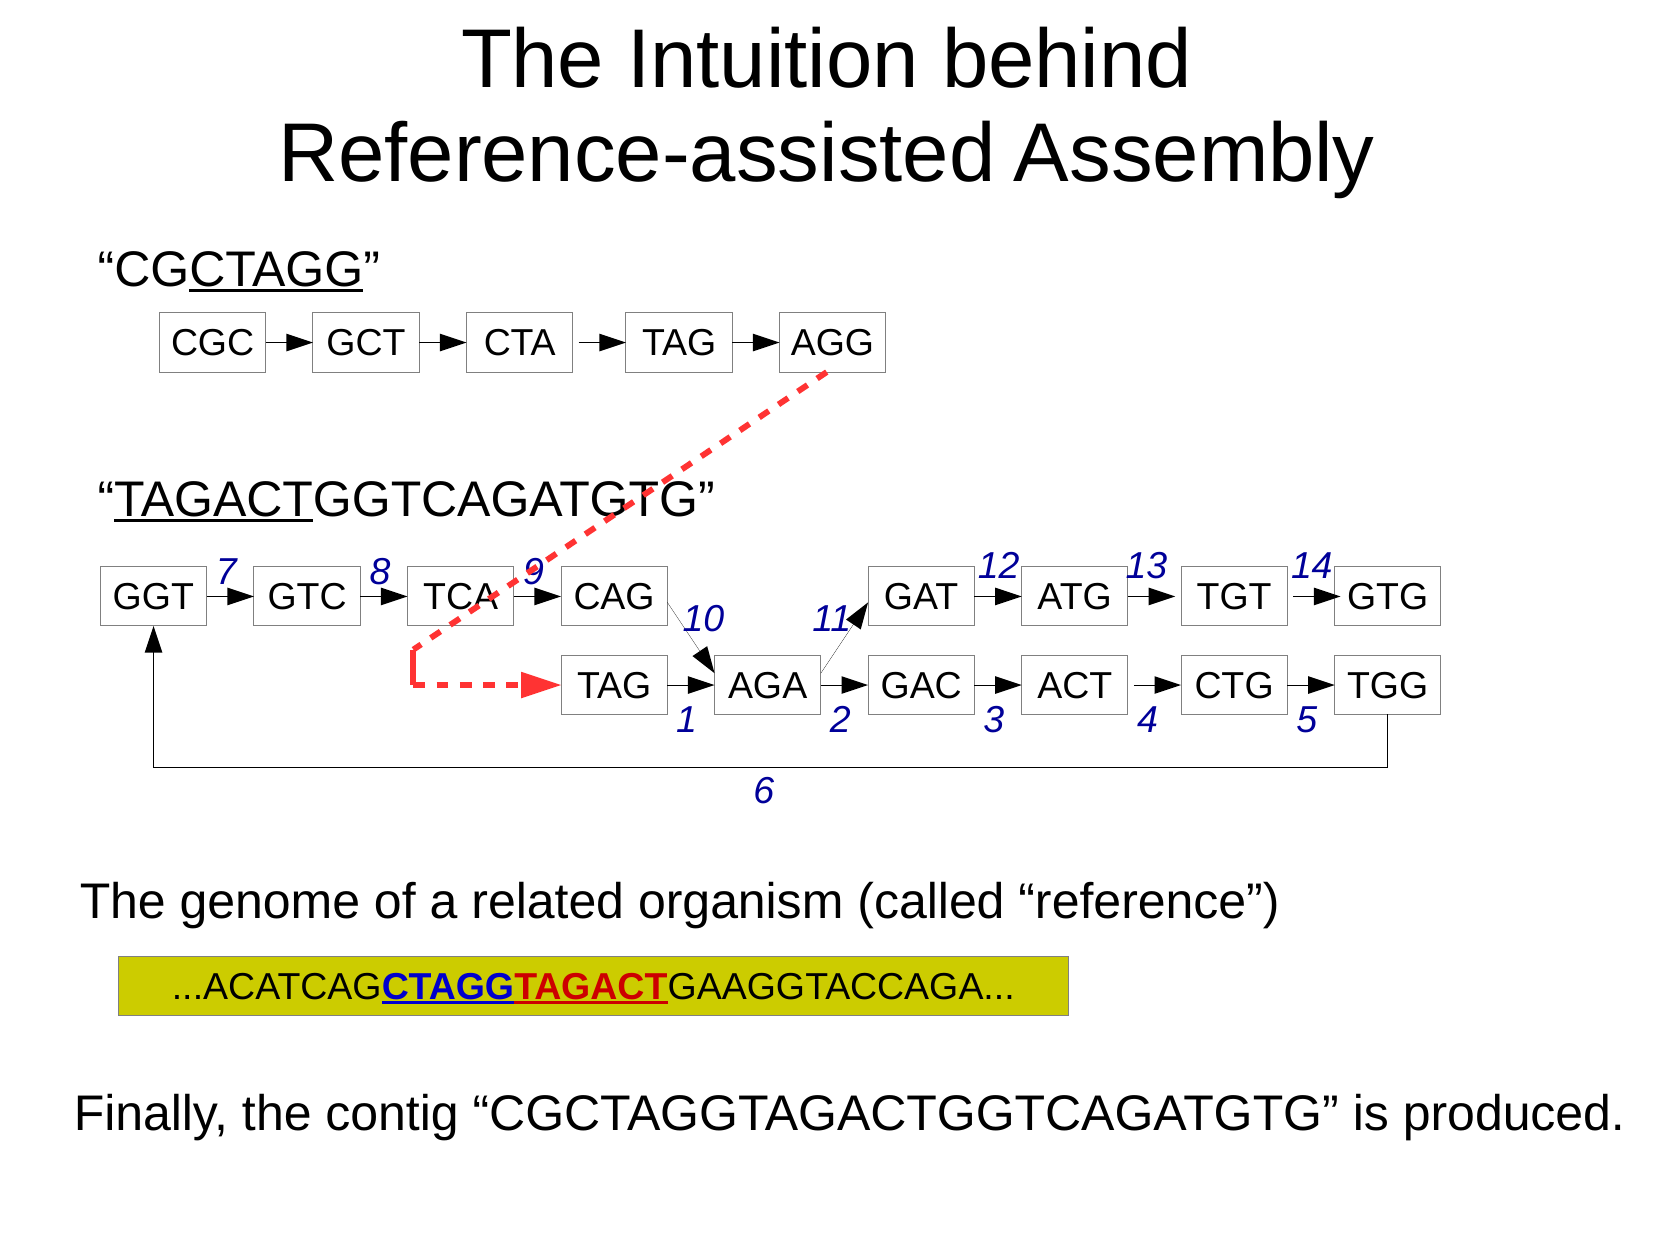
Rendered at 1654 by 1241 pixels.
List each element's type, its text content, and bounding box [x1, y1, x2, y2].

text_box ...ACATCAGCTAGGTAGACTGAAGGTACCAGA... [118, 956, 1069, 1016]
text_box CGC [159, 312, 266, 373]
text_box 8 [354, 543, 406, 600]
text_box 10 [667, 590, 740, 648]
text_box GTG [1334, 566, 1441, 626]
text_box 14 [1276, 537, 1348, 594]
text_box TCA [407, 566, 514, 626]
text_box CTA [466, 312, 573, 373]
text_box 12 [963, 537, 1035, 594]
text_box TAG [625, 312, 733, 373]
text_box 6 [738, 761, 789, 819]
text_box TGT [1181, 566, 1288, 626]
text_box GAT [868, 566, 975, 626]
text_box CAG [561, 566, 668, 626]
text_box 1 [661, 690, 712, 748]
text_box Finally, the contig “CGCTAGGTAGACTGGTCAGATGTG” is produced. [59, 1078, 1641, 1149]
text_box AGA [714, 655, 821, 715]
text_box GTC [253, 566, 361, 626]
text_box 7 [201, 543, 252, 600]
text_box GGT [100, 566, 207, 626]
text_box AGG [779, 312, 886, 373]
text_box TAG [561, 655, 668, 715]
text_box CTG [1181, 655, 1288, 715]
text_box “CGCTAGG” [82, 233, 395, 305]
text_box ACT [1021, 655, 1128, 715]
text_box ATG [1021, 566, 1128, 626]
text_box 2 [815, 690, 866, 748]
text_box 4 [1122, 690, 1173, 748]
text_box 11 [797, 590, 867, 648]
text_box 5 [1281, 690, 1333, 748]
text_box 3 [968, 690, 1019, 748]
text_box 13 [1110, 537, 1183, 594]
text_box GCT [312, 312, 420, 373]
text_box “TAGACTGGTCAGATGTG” [82, 463, 730, 535]
title The Intuition behind Reference-assisted Assembly [82, 2, 1571, 210]
text_box 9 [508, 543, 559, 600]
text_box The genome of a related organism (called “reference”) [65, 865, 1296, 937]
text_box GAC [868, 655, 975, 715]
text_box TGG [1334, 655, 1441, 715]
